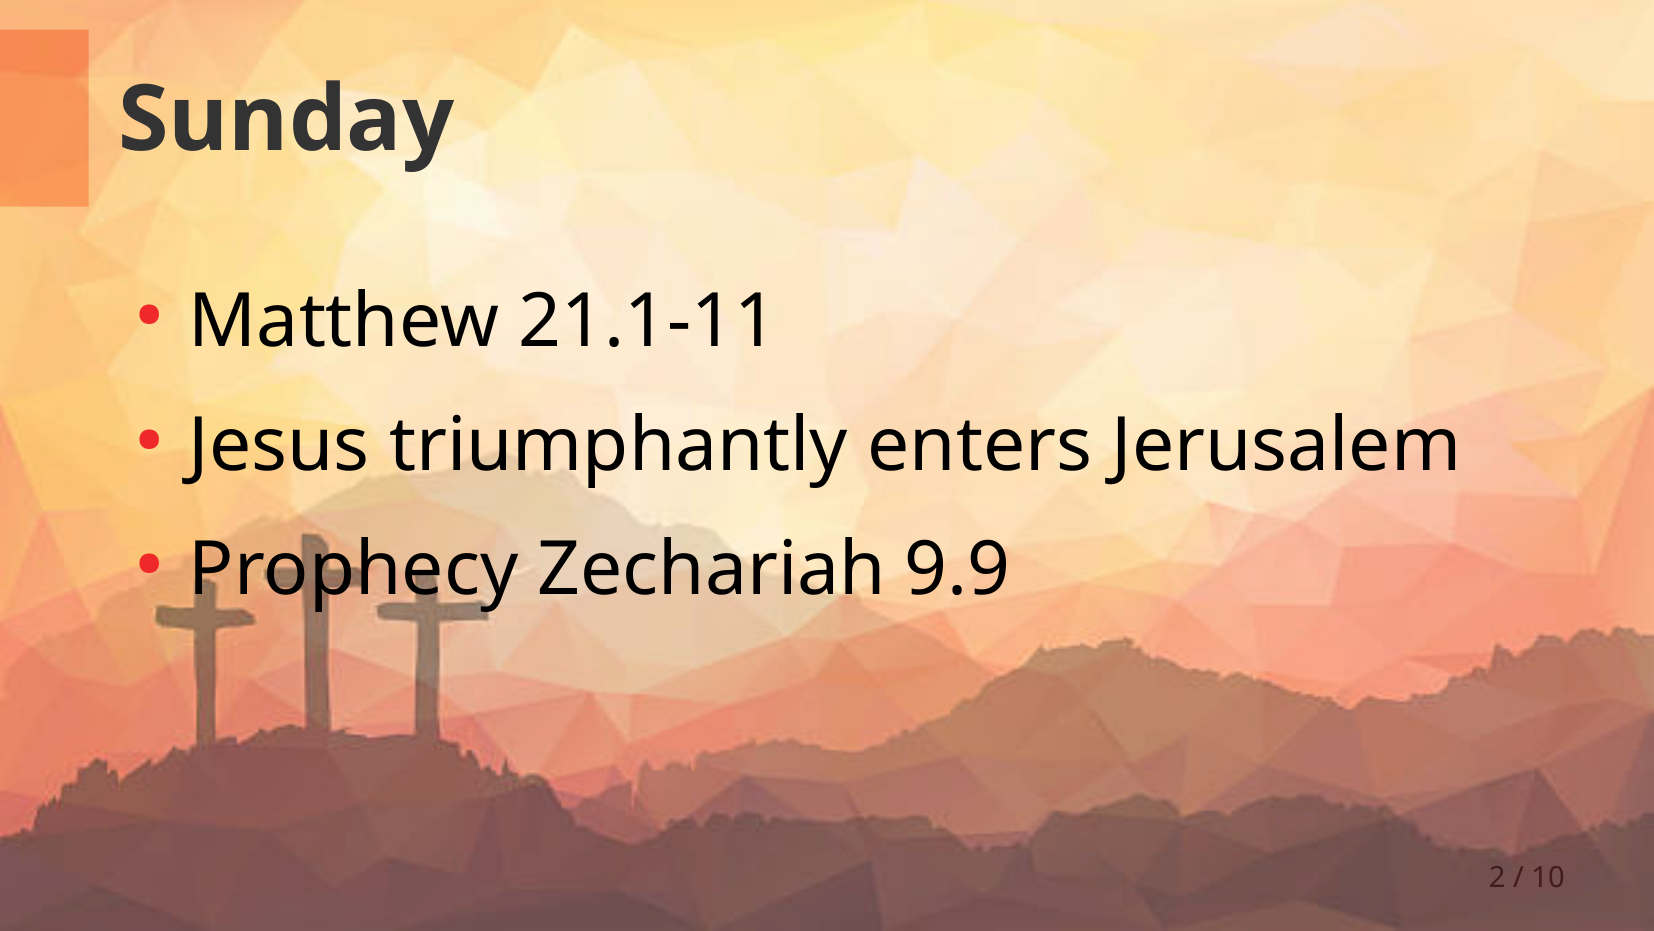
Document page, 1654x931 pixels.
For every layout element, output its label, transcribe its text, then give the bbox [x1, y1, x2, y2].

title Sunday [118, 37, 1571, 193]
picture [0, 0, 1654, 931]
list Matthew 21.1-11 Jesus triumphantly enters Jerusalem Prophecy Zechariah 9.9 [118, 265, 1536, 806]
